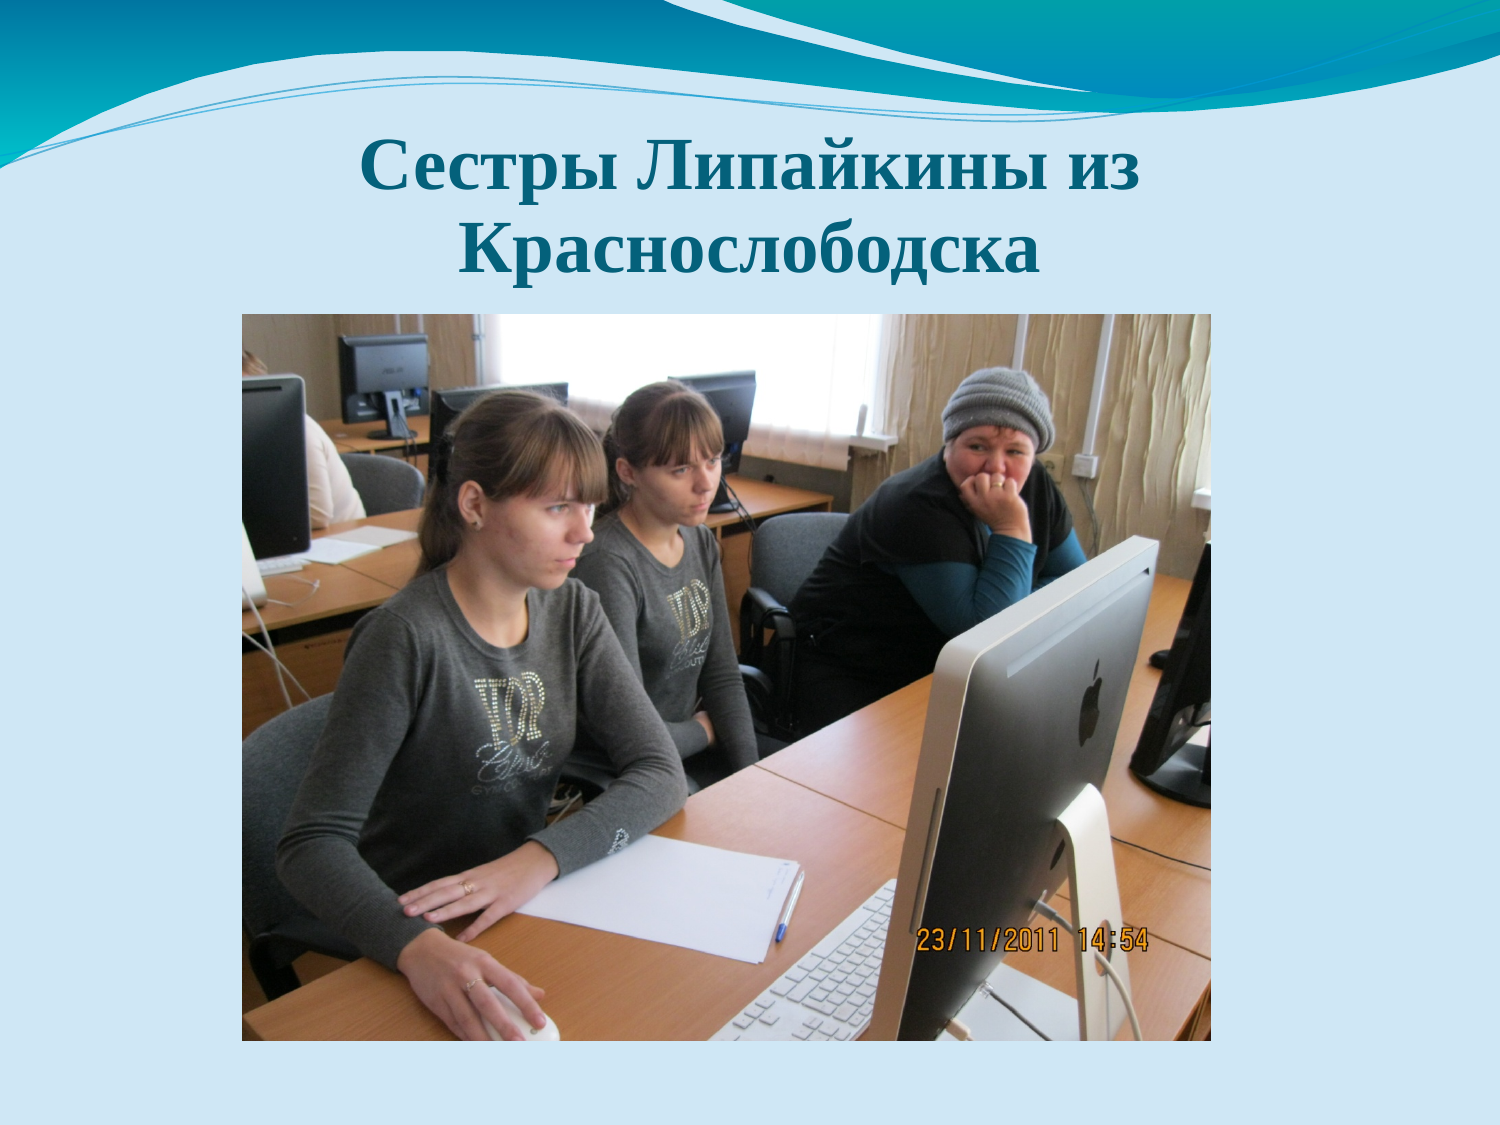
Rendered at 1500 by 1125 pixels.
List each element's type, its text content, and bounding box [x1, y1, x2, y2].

picture [242, 314, 1211, 1041]
title Сестры Липайкины из Краснослободска [75, 115, 1425, 303]
